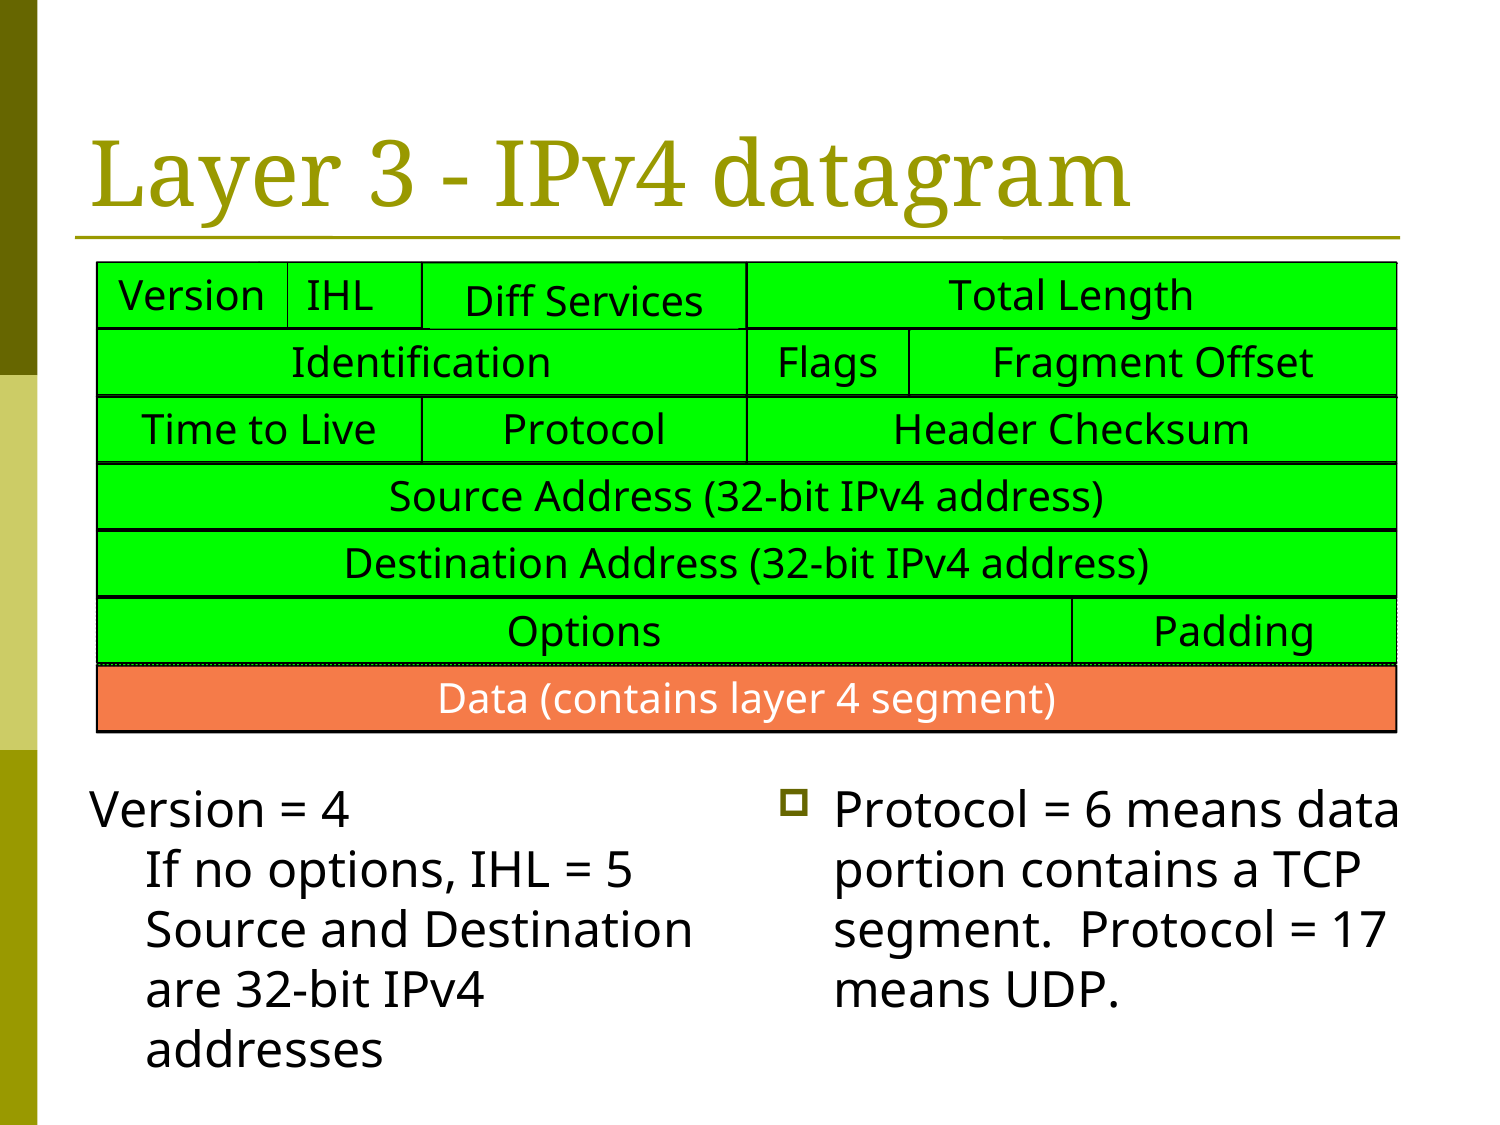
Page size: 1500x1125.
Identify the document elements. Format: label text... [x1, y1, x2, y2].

text_box Data (contains layer 4 segment)‏ [96, 666, 1397, 731]
text_box Protocol [421, 396, 746, 462]
text_box Source Address (32-bit IPv4 address) [96, 463, 1397, 529]
title Layer 3 - IPv4 datagram [75, 45, 1426, 233]
text_box Fragment Offset [909, 329, 1397, 395]
text_box Padding [1072, 598, 1397, 664]
text_box IHL [288, 262, 421, 328]
text_box [96, 262, 1397, 329]
text_box Header Checksum [746, 396, 1397, 462]
list Version = 4 If no options, IHL = 5 Source and Destination are 32-bit IPv4 addresses [75, 262, 738, 1101]
text_box Version [96, 262, 288, 328]
text_box Flags [746, 329, 909, 395]
text_box Identification [96, 329, 746, 395]
text_box Destination Address (32-bit IPv4 address) [96, 531, 1397, 597]
text_box Time to Live [96, 396, 421, 462]
text_box Options [96, 598, 1072, 664]
text_box Total Length [746, 262, 1397, 328]
list Protocol = 6 means data portion contains a TCP segment. Protocol = 17 means UDP. [762, 262, 1426, 1101]
text_box Diff Services [430, 268, 739, 329]
